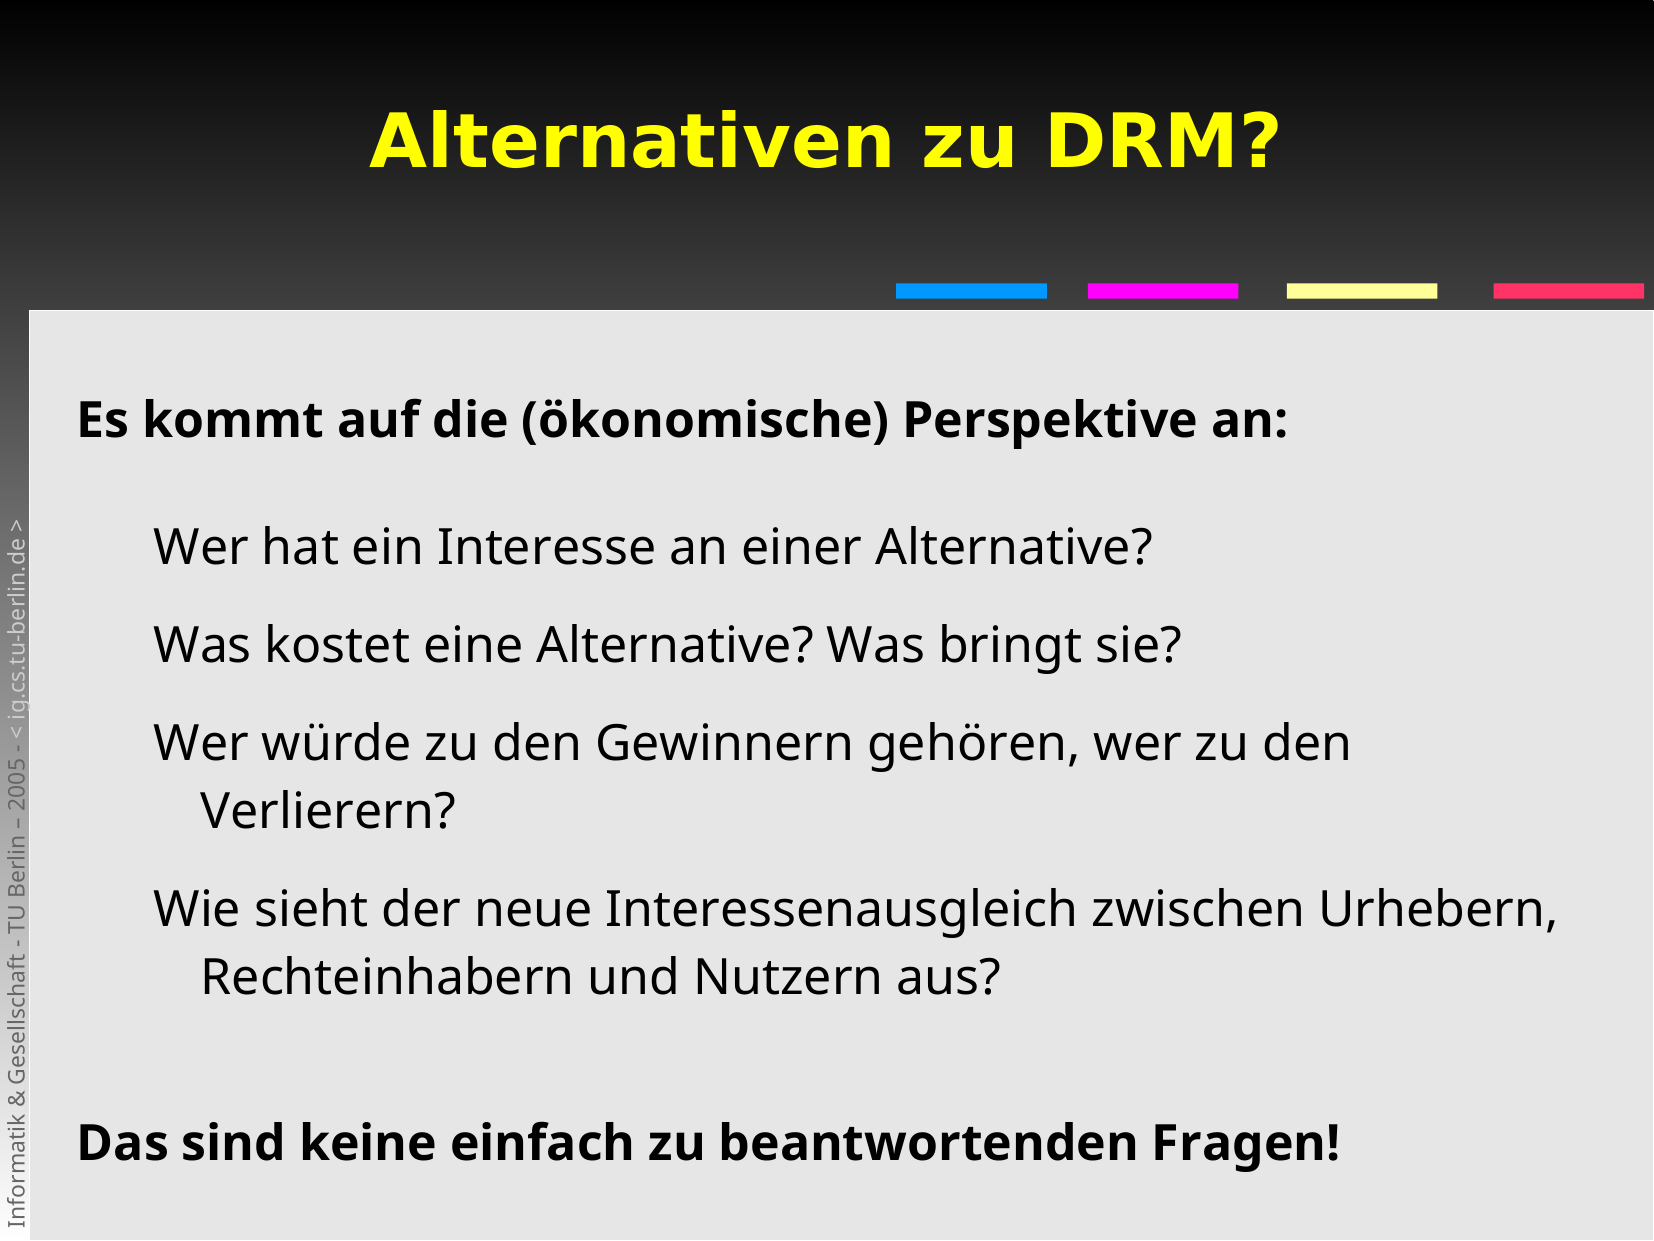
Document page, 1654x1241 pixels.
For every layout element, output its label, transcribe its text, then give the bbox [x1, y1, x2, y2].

list Es kommt auf die (ökonomische) Perspektive an: Wer hat ein Interesse an einer Alternative? Was kostet eine Alternative? Was bringt sie? Wer würde zu den Gewinnern gehören, wer zu den Verlierern? Wie sieht der neue Interessenausgleich zwischen Urhebern, Rechteinhabern und Nutzern aus? Das sind keine einfach zu beantwortenden Fragen! [59, 383, 1595, 1182]
title Alternativen zu DRM? [88, 37, 1565, 246]
